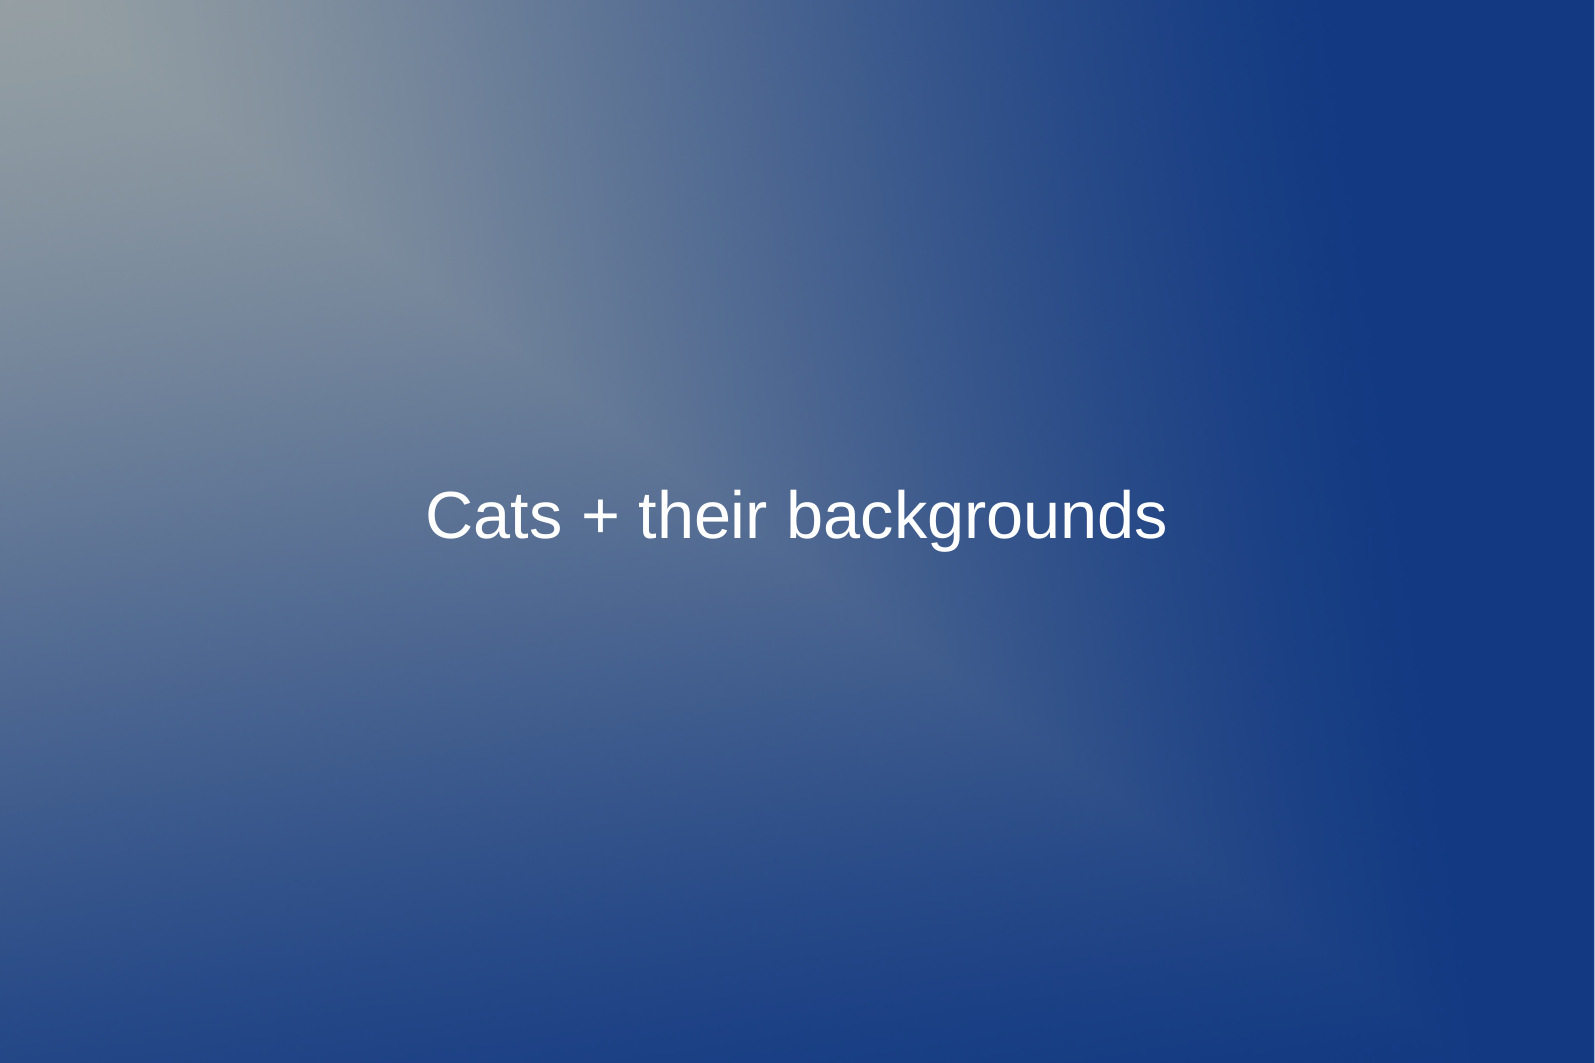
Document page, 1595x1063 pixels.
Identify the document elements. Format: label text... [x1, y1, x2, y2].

subtitle Cats + their backgrounds [79, 42, 1515, 989]
picture [0, 0, 1595, 1063]
